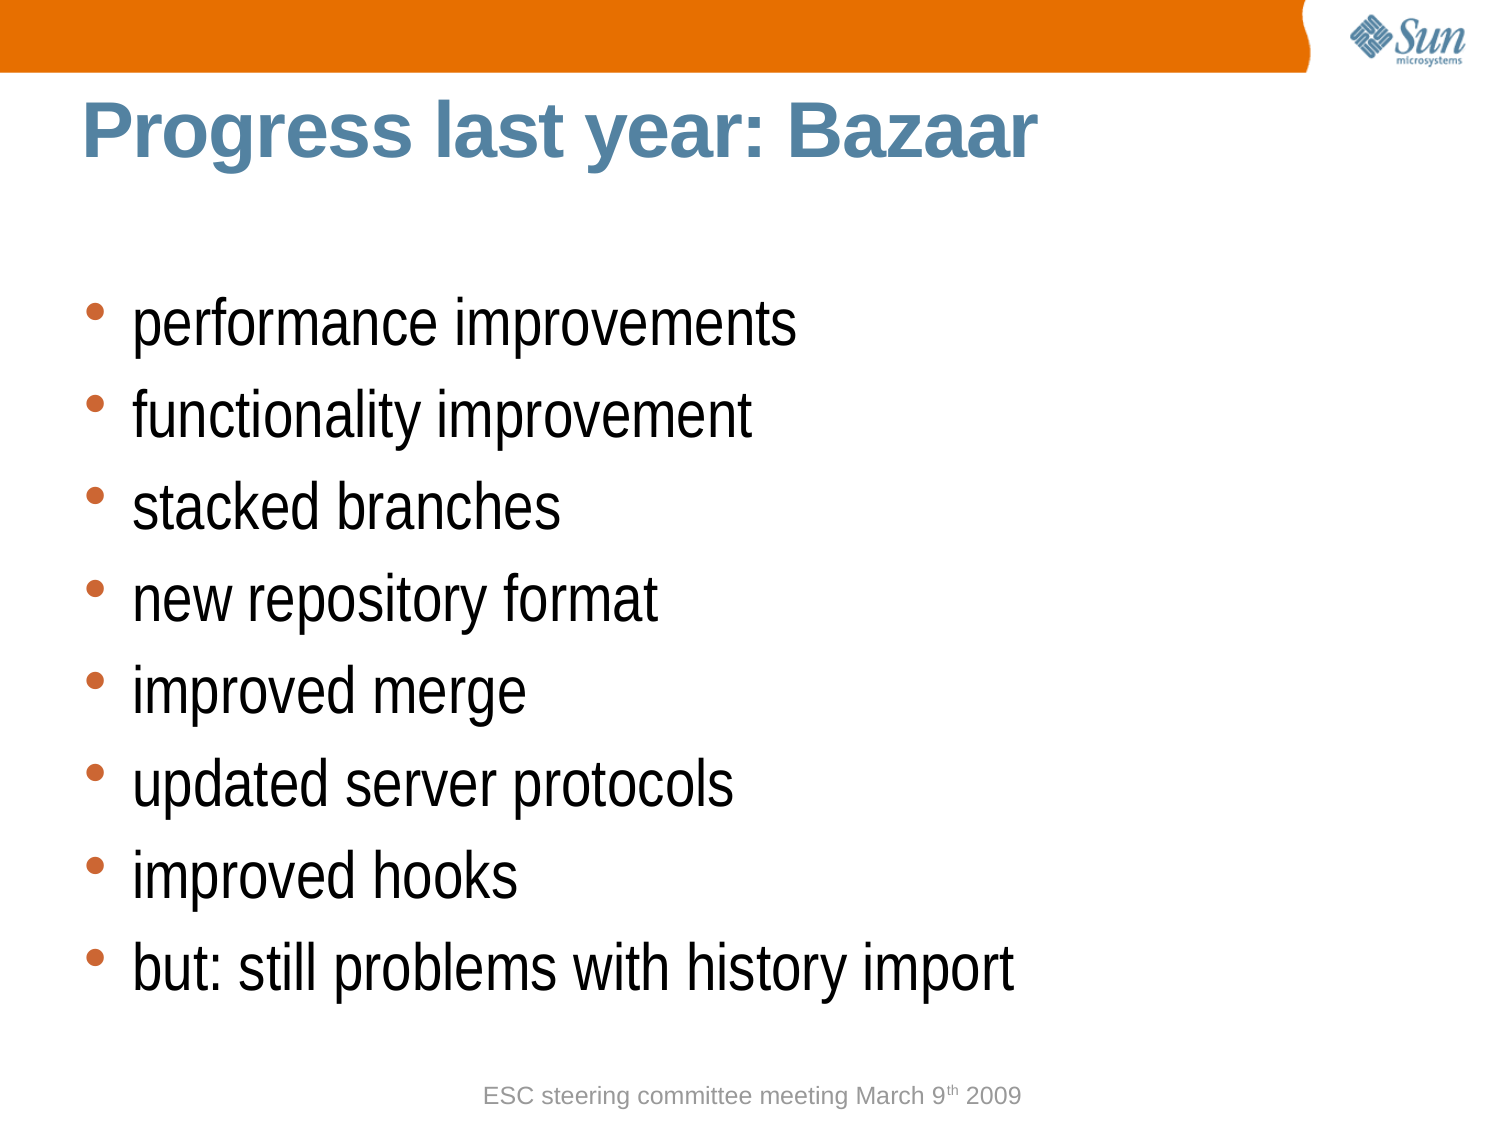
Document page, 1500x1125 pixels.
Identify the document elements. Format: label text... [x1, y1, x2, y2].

list performance improvements functionality improvement stacked branches new repository format improved merge updated server protocols improved hooks but: still problems with history import [64, 292, 1402, 1002]
picture [0, 0, 1500, 75]
title Progress last year: Bazaar [81, 93, 1336, 198]
